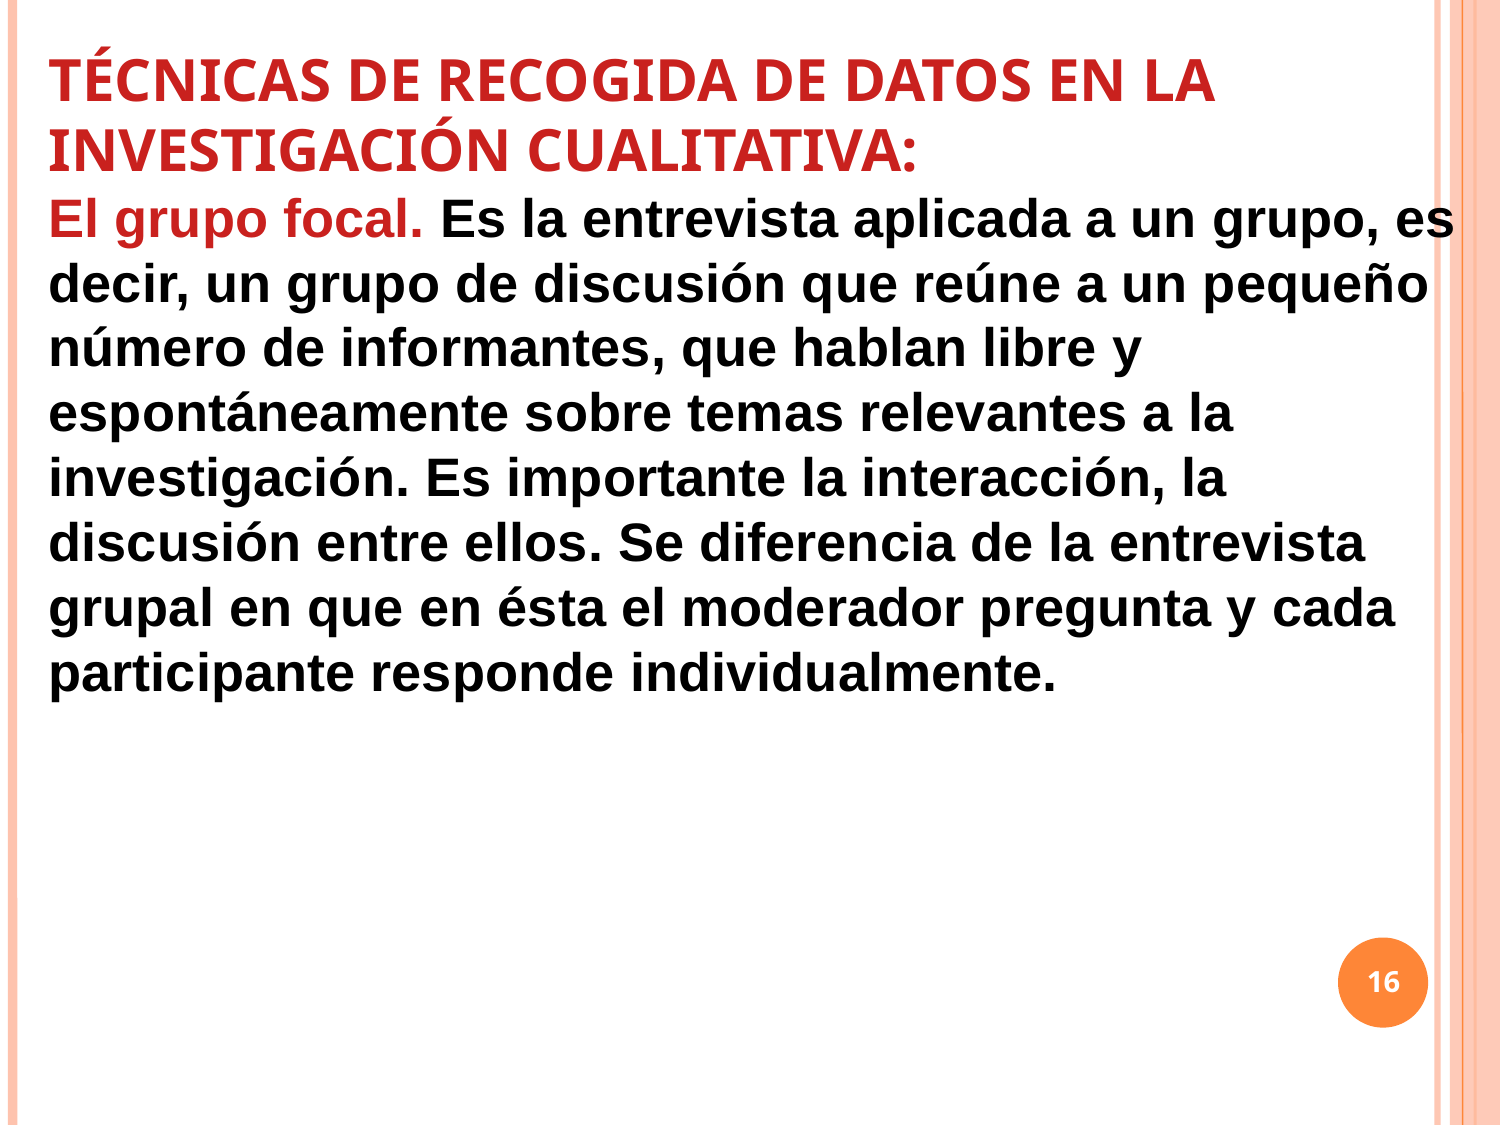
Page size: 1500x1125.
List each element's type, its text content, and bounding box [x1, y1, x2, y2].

text_box <número> [1333, 940, 1434, 1027]
title TÉCNICAS DE RECOGIDA DE DATOS EN LA INVESTIGACIÓN CUALITATIVA: El grupo focal. Es la entrevista aplicada a un grupo, es decir, un grupo de discusión que reúne a un pequeño número de informantes, que hablan libre y espontáneamente sobre temas relevantes a la investigación. Es importante la interacción, la discusión entre ellos. Se diferencia de la entrevista grupal en que en ésta el moderador pregunta y cada participante responde individualmente. [33, 35, 1500, 962]
